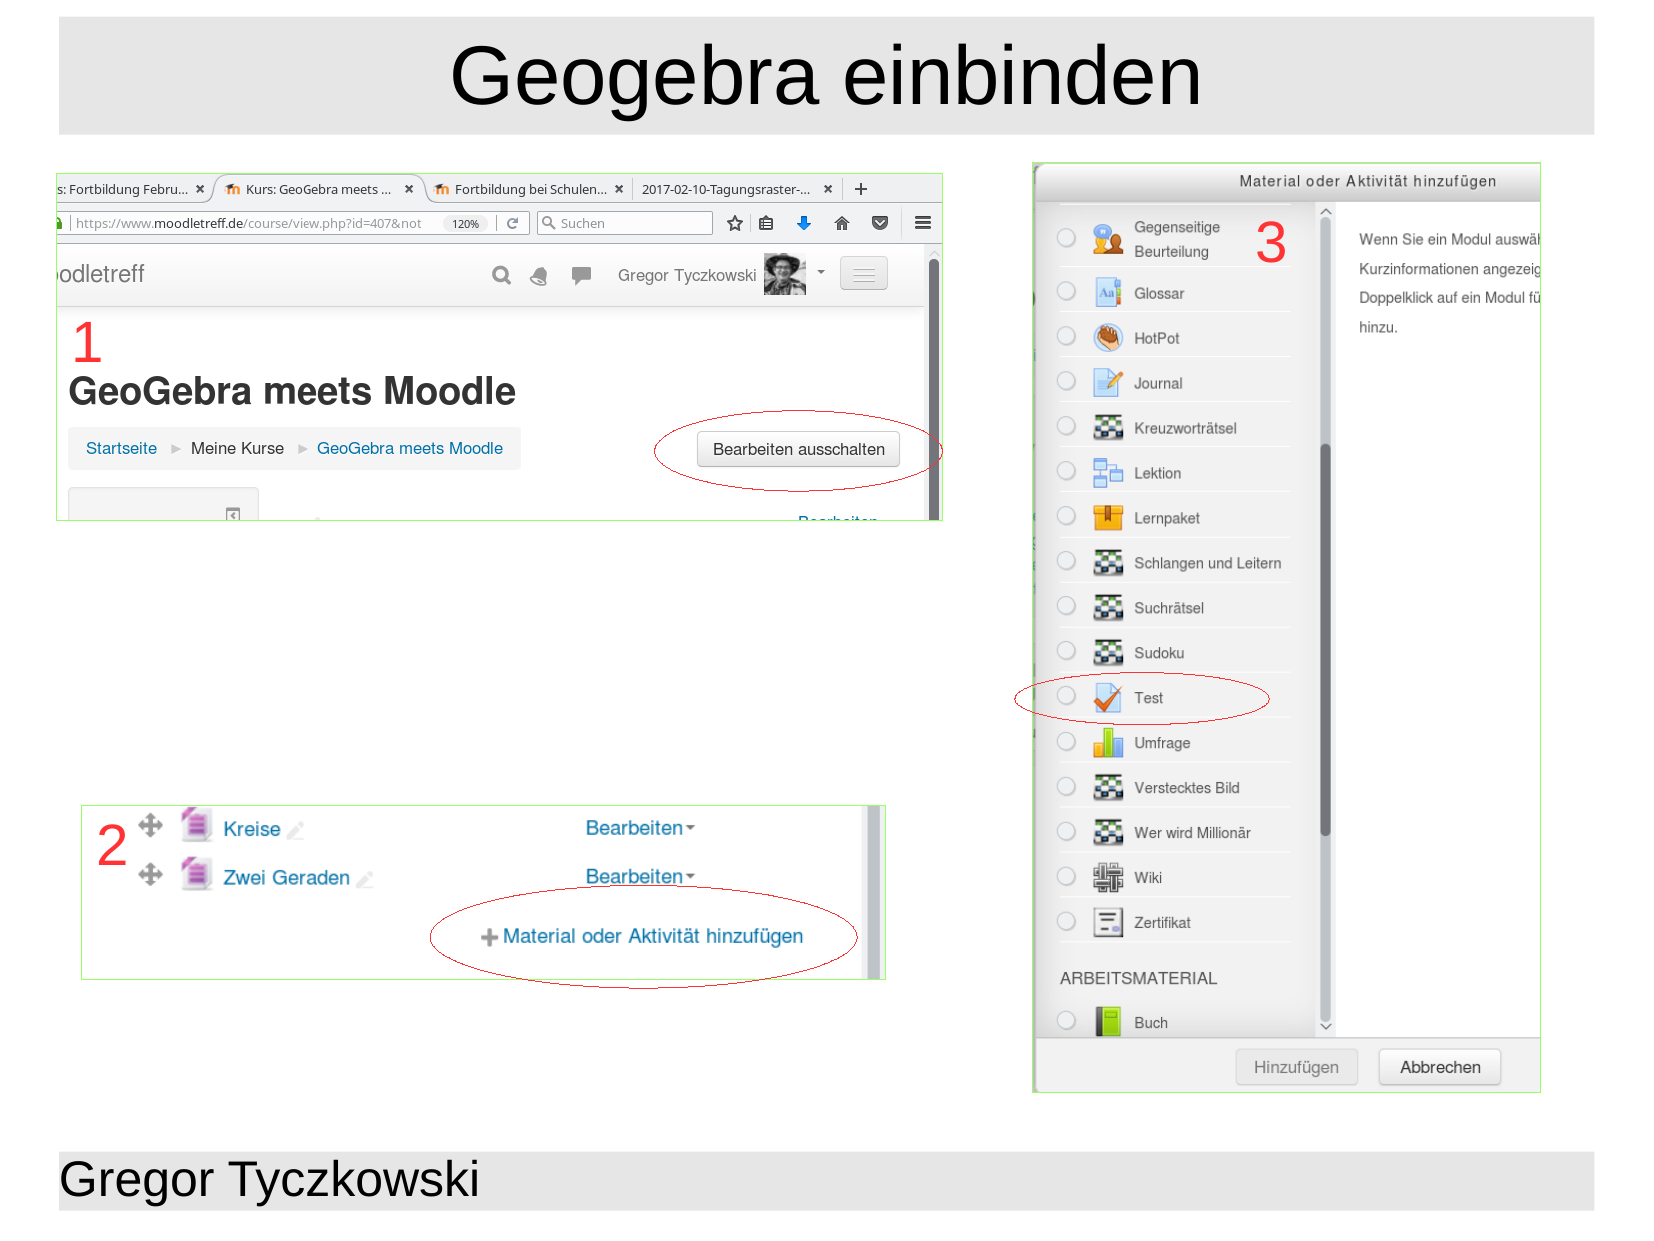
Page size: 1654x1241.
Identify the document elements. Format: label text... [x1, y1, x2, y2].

list Gregor Tyczkowski [59, 1151, 1595, 1211]
text_box [1014, 672, 1270, 725]
text_box [430, 885, 858, 989]
picture [1032, 162, 1541, 1093]
title Geogebra einbinden [59, 16, 1595, 135]
text_box 2 [81, 805, 273, 885]
text_box 1 [56, 302, 248, 382]
text_box [654, 410, 943, 492]
picture [81, 805, 886, 980]
text_box 3 [1241, 202, 1432, 283]
picture [56, 173, 943, 521]
